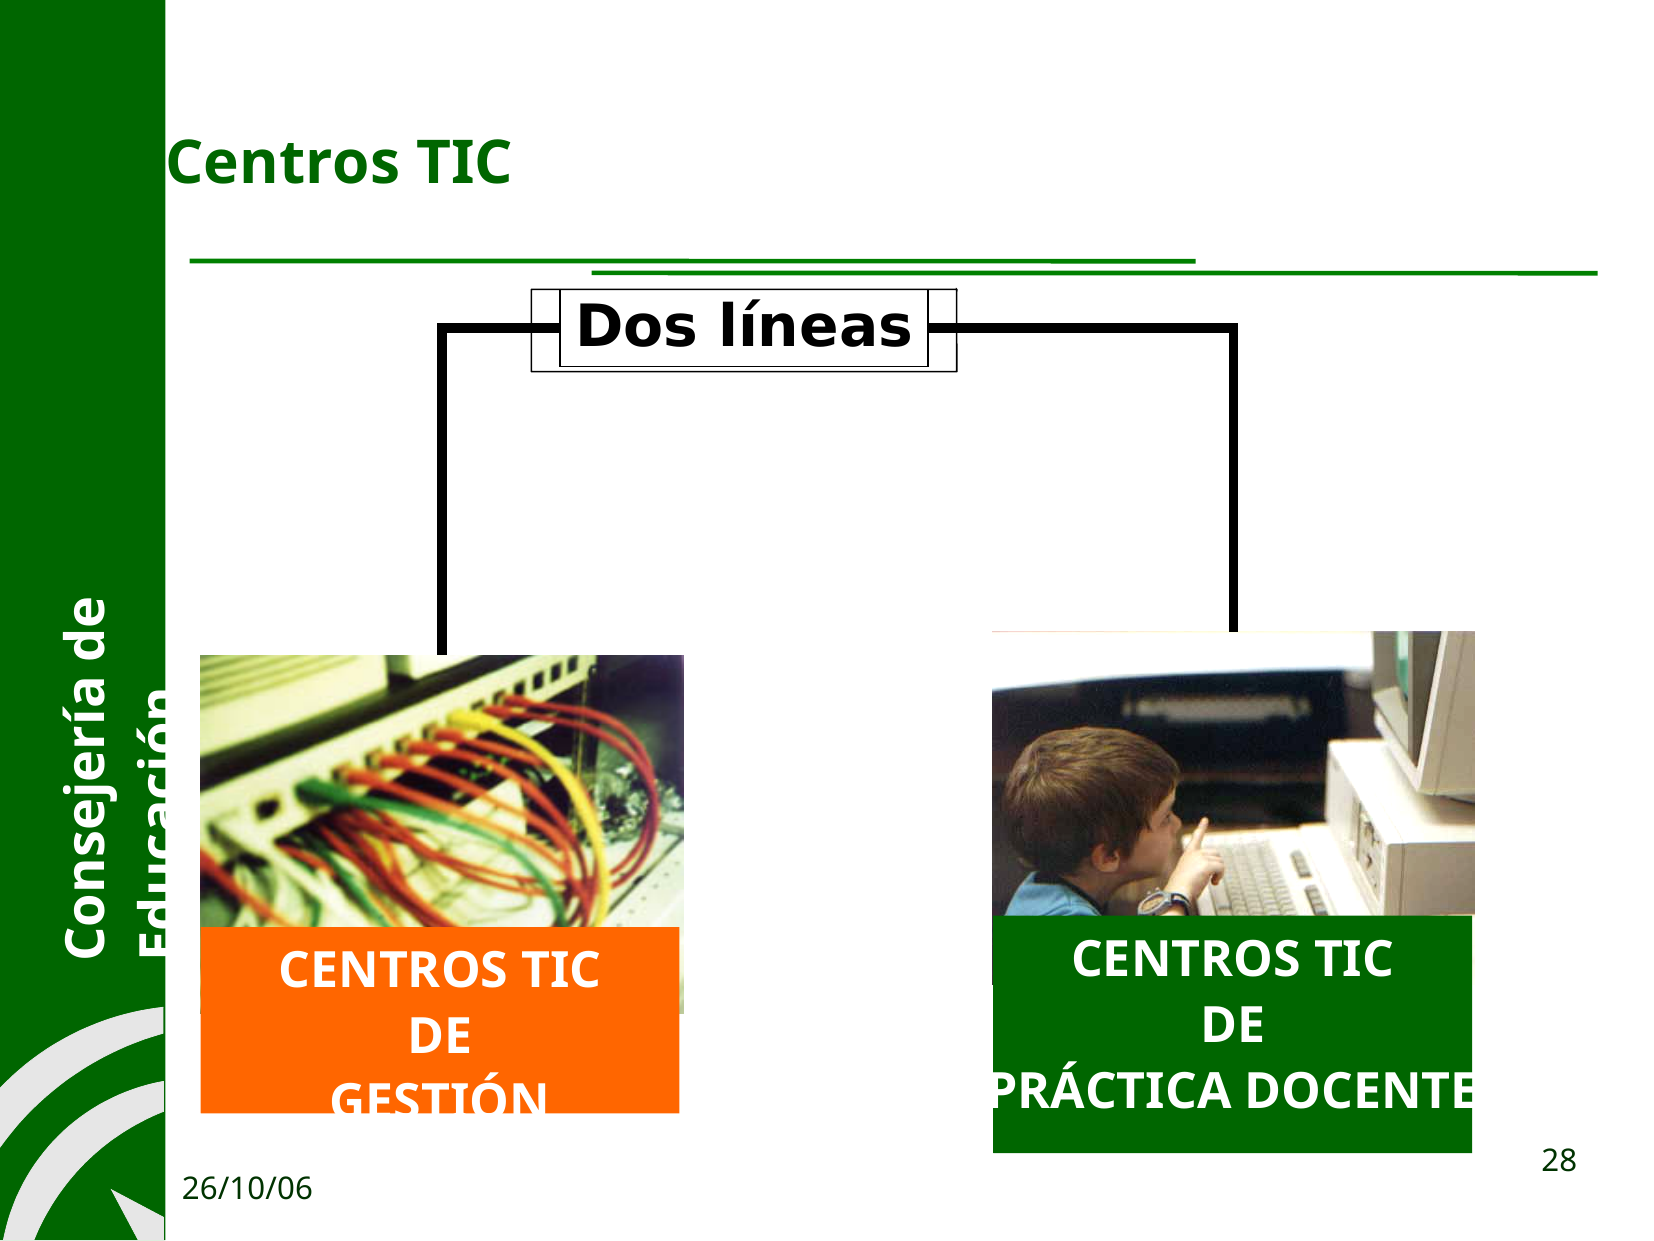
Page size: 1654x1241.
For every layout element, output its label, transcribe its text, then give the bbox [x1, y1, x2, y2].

text_box CENTROS TIC DE GESTIÓN [263, 927, 617, 1142]
text_box CENTROS TIC DE PRÁCTICA DOCENTE [971, 915, 1494, 1130]
picture [992, 631, 1475, 915]
text_box [617, 927, 680, 1114]
text_box [993, 1130, 1473, 1154]
title Centros TIC [165, 49, 1572, 257]
text_box [200, 927, 263, 1114]
picture [200, 655, 684, 1014]
text_box Dos líneas [560, 289, 929, 367]
